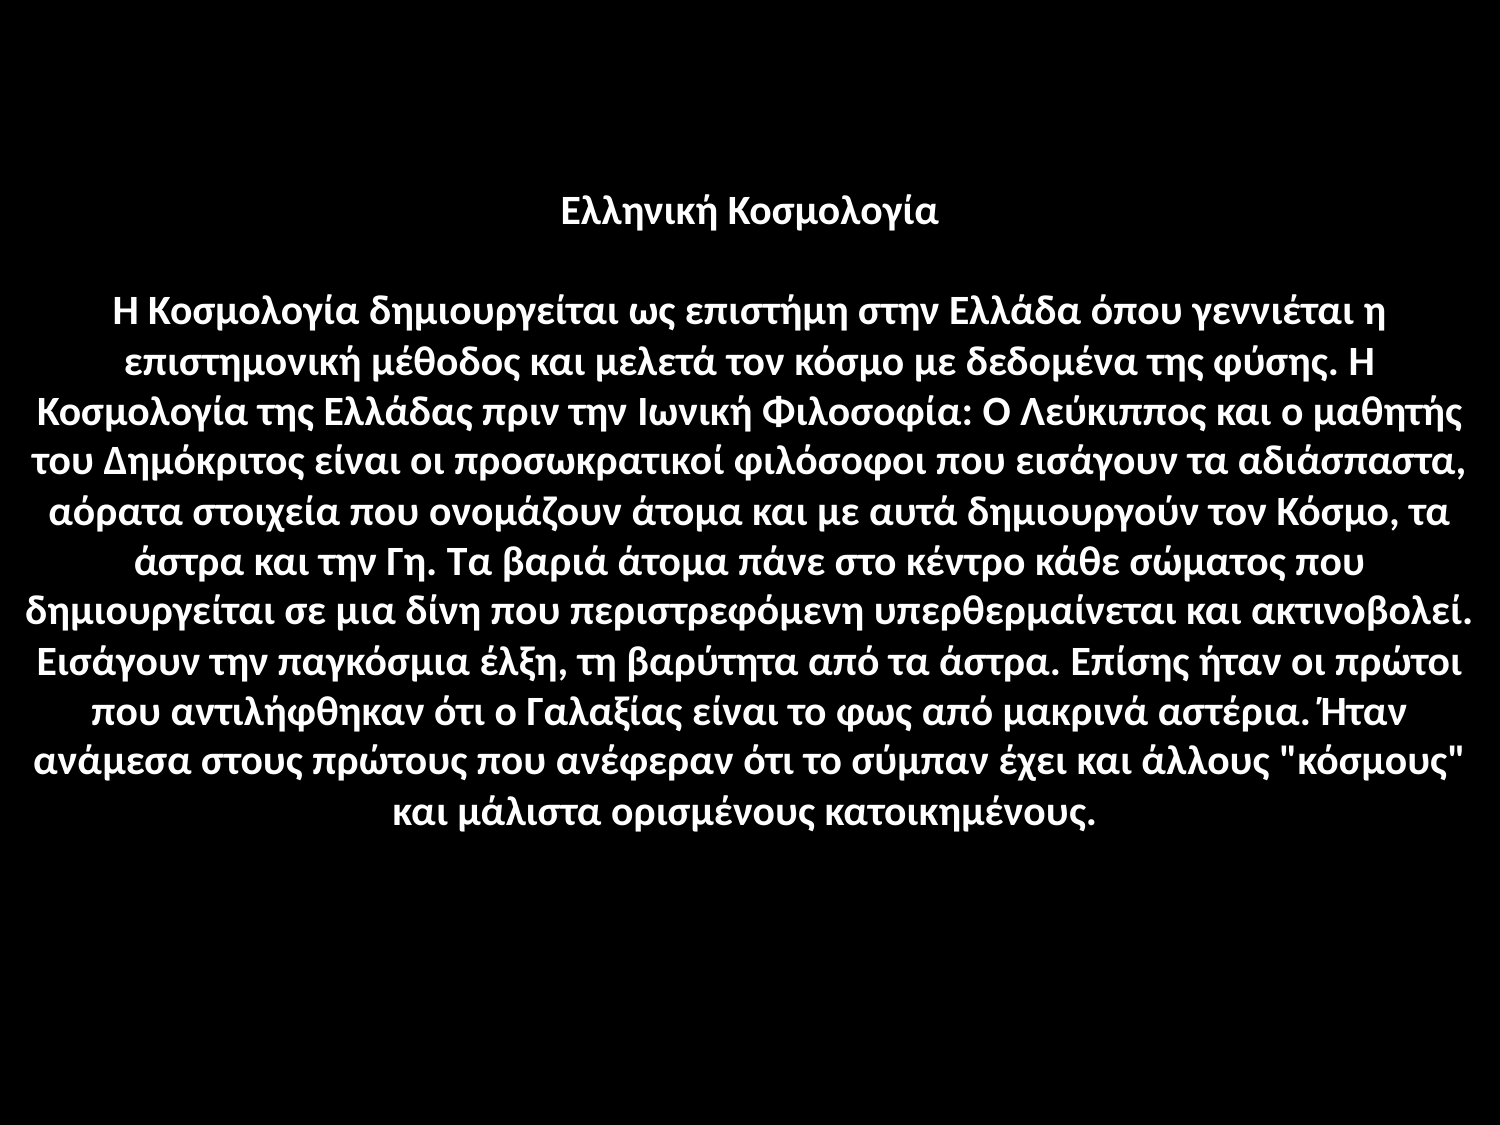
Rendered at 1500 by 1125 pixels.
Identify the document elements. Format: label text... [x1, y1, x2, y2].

text_box Ελληνική Κοσμολογία Η Κοσμολογία δημιουργείται ως επιστήμη στην Ελλάδα όπου γεννιέται η επιστημονική μέθοδος και μελετά τον κόσμο με δεδομένα της φύσης. Η Κοσμολογία της Ελλάδας πριν την Ιωνική Φιλοσοφία: Ο Λεύκιππος και ο μαθητής του Δημόκριτος είναι οι προσωκρατικοί φιλόσοφοι που εισάγουν τα αδιάσπαστα, αόρατα στοιχεία που ονομάζουν άτομα και με αυτά δημιουργούν τον Κόσμο, τα άστρα και την Γη. Τα βαριά άτομα πάνε στο κέντρο κάθε σώματος που δημιουργείται σε μια δίνη που περιστρεφόμενη υπερθερμαίνεται και ακτινοβολεί. Εισάγουν την παγκόσμια έλξη, τη βαρύτητα από τα άστρα. Επίσης ήταν οι πρώτοι που αντιλήφθηκαν ότι ο Γαλαξίας είναι το φως από μακρινά αστέρια. Ήταν ανάμεσα στους πρώτους που ανέφεραν ότι το σύμπαν έχει και άλλους "κόσμους" και μάλιστα ορισμένους κατοικημένους. [0, 175, 1500, 841]
